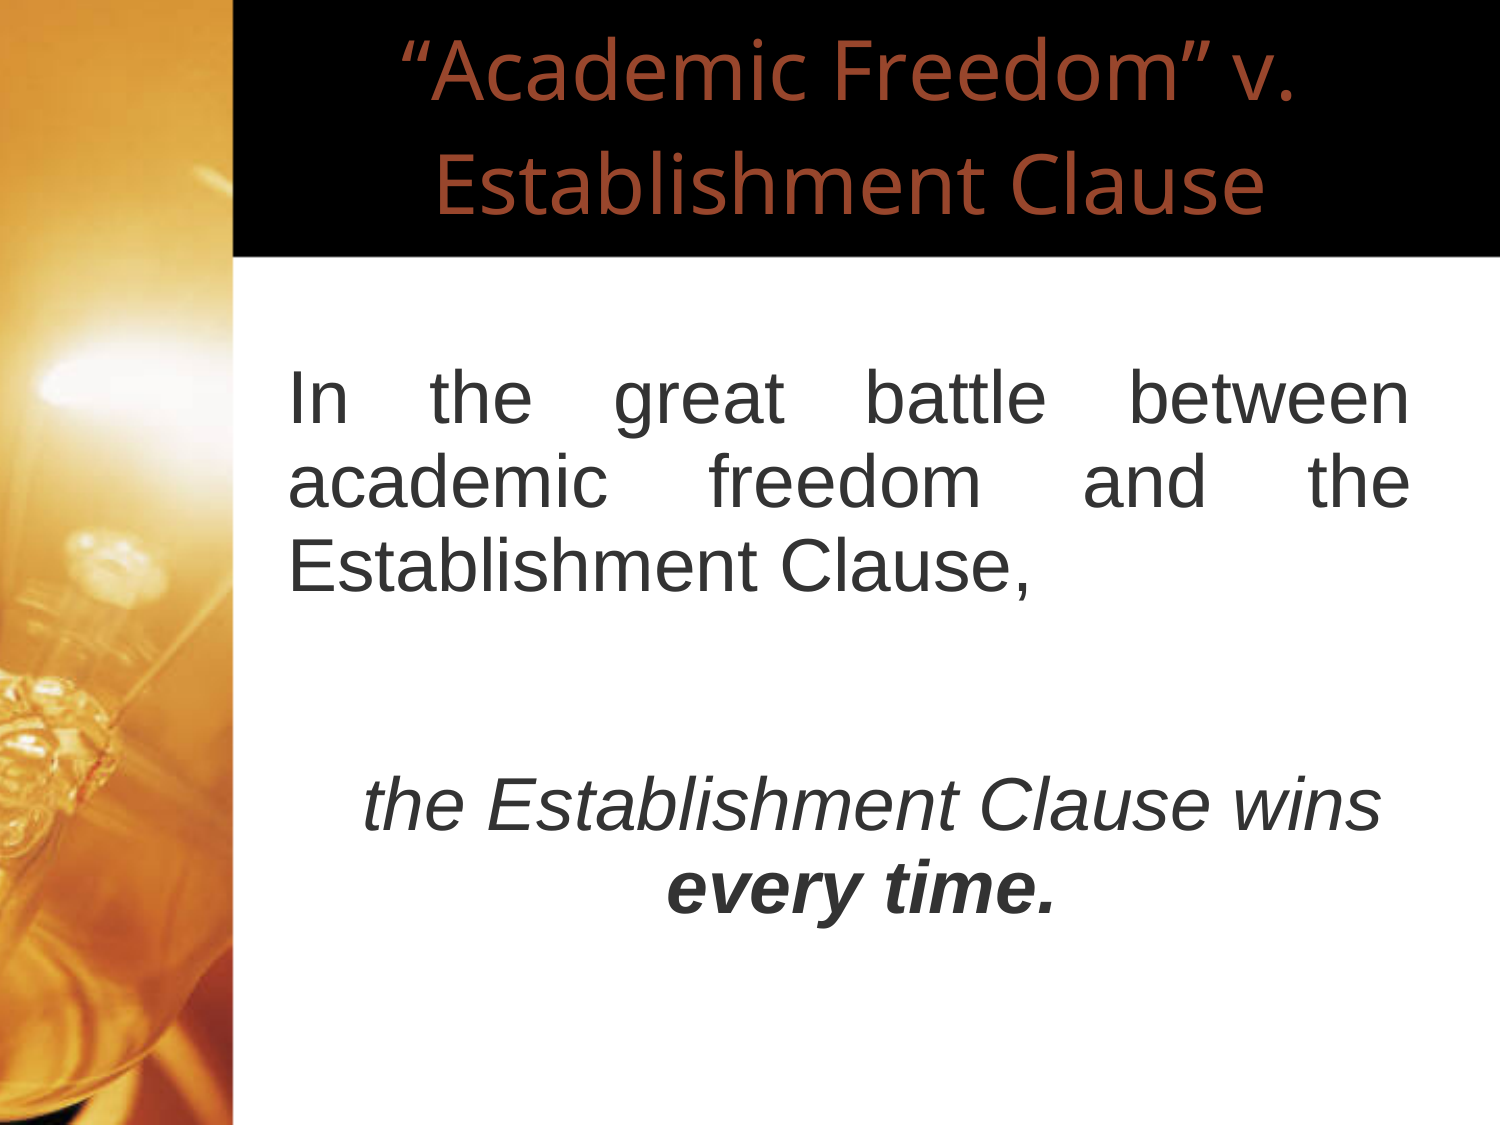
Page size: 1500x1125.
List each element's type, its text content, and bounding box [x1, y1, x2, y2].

title “Academic Freedom” v. Establishment Clause [287, 7, 1413, 243]
subtitle In the great battle between academic freedom and the Establishment Clause, [287, 287, 1413, 676]
picture [0, 0, 1500, 1125]
text_box the Establishment Clause wins every time. [262, 754, 1463, 938]
